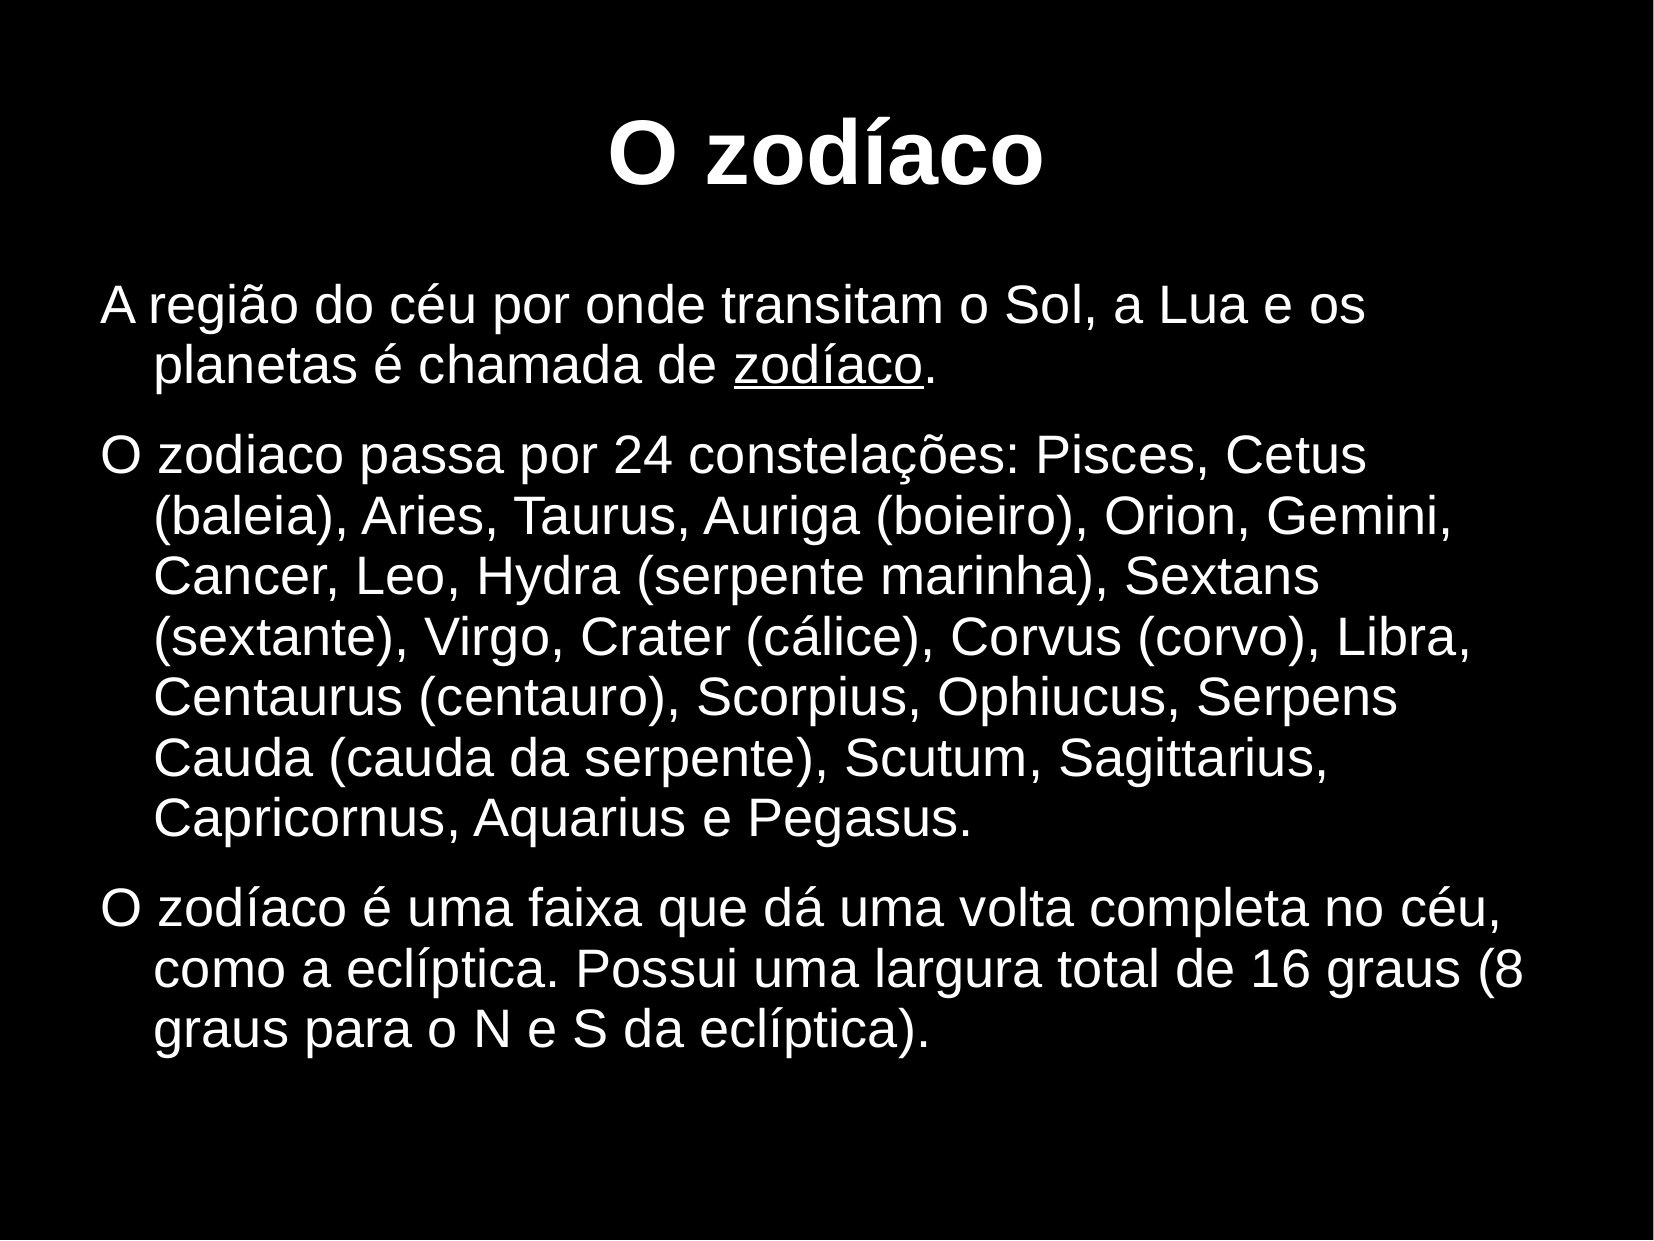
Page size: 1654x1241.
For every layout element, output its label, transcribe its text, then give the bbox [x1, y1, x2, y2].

title O zodíaco [82, 49, 1571, 257]
list A região do céu por onde transitam o Sol, a Lua e os planetas é chamada de zodíaco. O zodiaco passa por 24 constelações: Pisces, Cetus (baleia), Aries, Taurus, Auriga (boieiro), Orion, Gemini, Cancer, Leo, Hydra (serpente marinha), Sextans (sextante), Virgo, Crater (cálice), Corvus (corvo), Libra, Centaurus (centauro), Scorpius, Ophiucus, Serpens Cauda (cauda da serpente), Scutum, Sagittarius, Capricornus, Aquarius e Pegasus. O zodíaco é uma faixa que dá uma volta completa no céu, como a eclíptica. Possui uma largura total de 16 graus (8 graus para o N e S da eclíptica). [82, 274, 1571, 1141]
